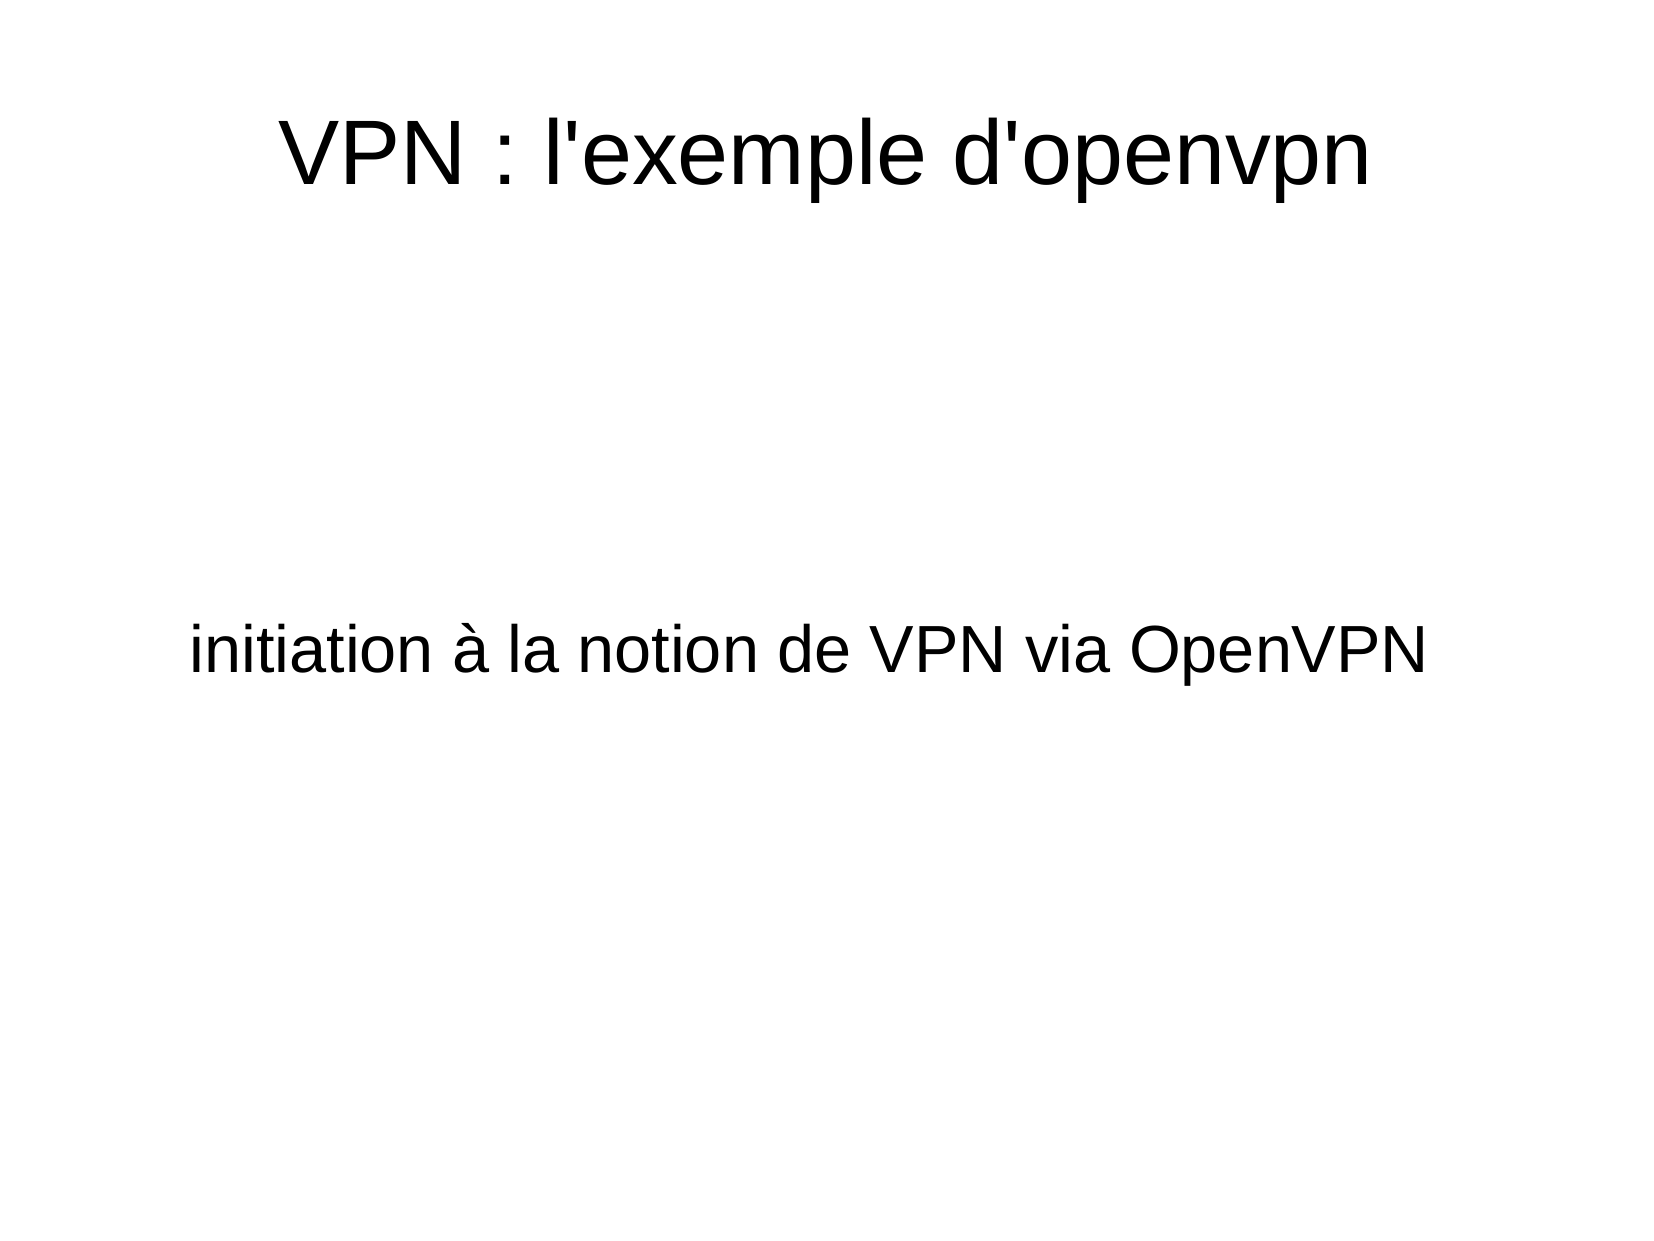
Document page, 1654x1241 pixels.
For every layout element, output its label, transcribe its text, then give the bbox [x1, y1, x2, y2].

title VPN : l'exemple d'openvpn [82, 49, 1571, 257]
subtitle initiation à la notion de VPN via OpenVPN [82, 290, 1538, 1010]
